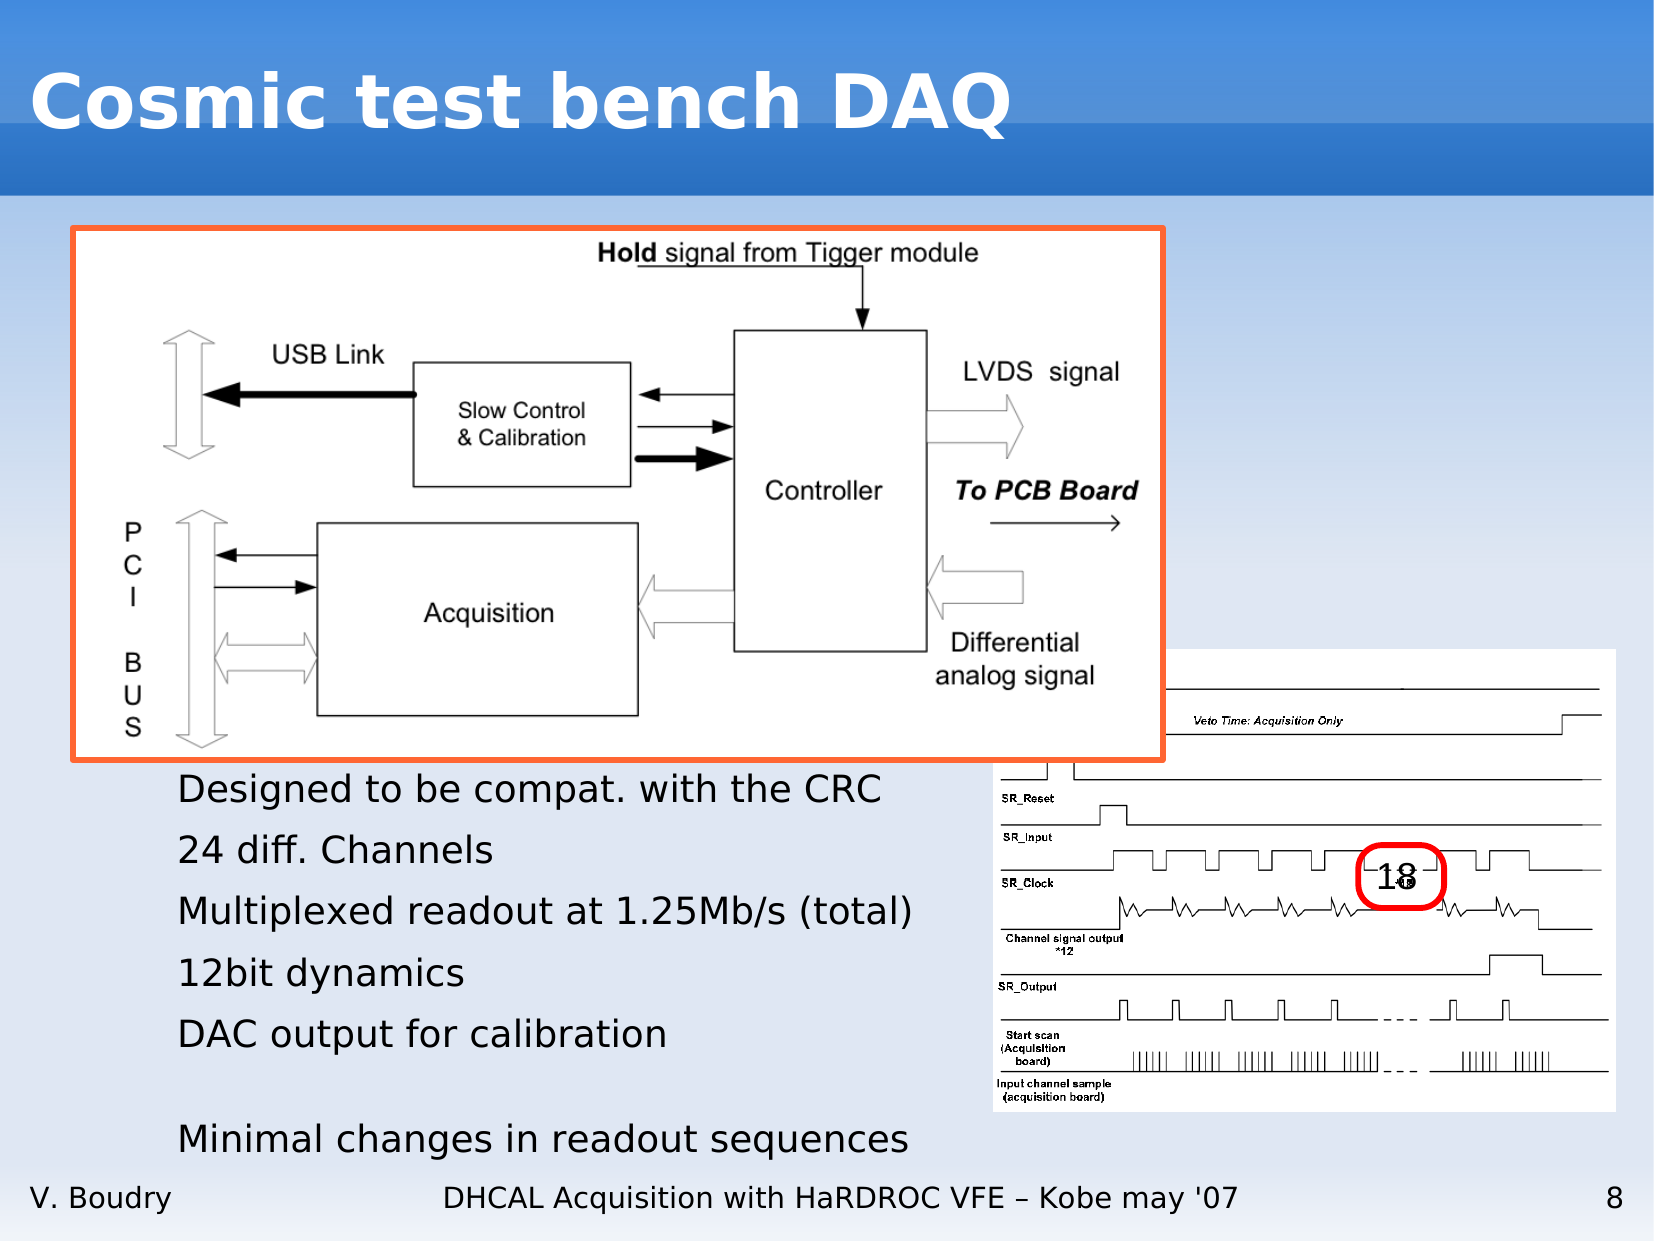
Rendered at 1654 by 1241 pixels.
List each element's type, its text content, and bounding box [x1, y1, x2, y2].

picture [559, 1191, 567, 1200]
picture [883, 1189, 891, 1197]
title Cosmic test bench DAQ [29, 0, 1654, 207]
picture [840, 1189, 848, 1197]
picture [74, 1189, 82, 1195]
picture [954, 1188, 966, 1203]
picture [513, 1191, 521, 1200]
picture [1080, 1194, 1089, 1206]
picture [1207, 1189, 1216, 1206]
picture [0, 0, 1654, 1241]
picture [860, 1189, 872, 1206]
list Designed to be compat. with the CRC 24 diff. Channels Multiplexed readout at 1.25Mb/s (total) 12bit dynamics DAC output for calibration Minimal changes in readout sequences [0, 767, 1208, 1188]
text_box 18 [1358, 845, 1445, 909]
picture [448, 1189, 460, 1206]
picture [1044, 1188, 1051, 1195]
picture [471, 1188, 481, 1195]
picture [902, 1189, 915, 1206]
picture [74, 1198, 83, 1206]
picture [128, 1194, 137, 1206]
picture [33, 1188, 45, 1203]
picture [800, 1188, 810, 1195]
